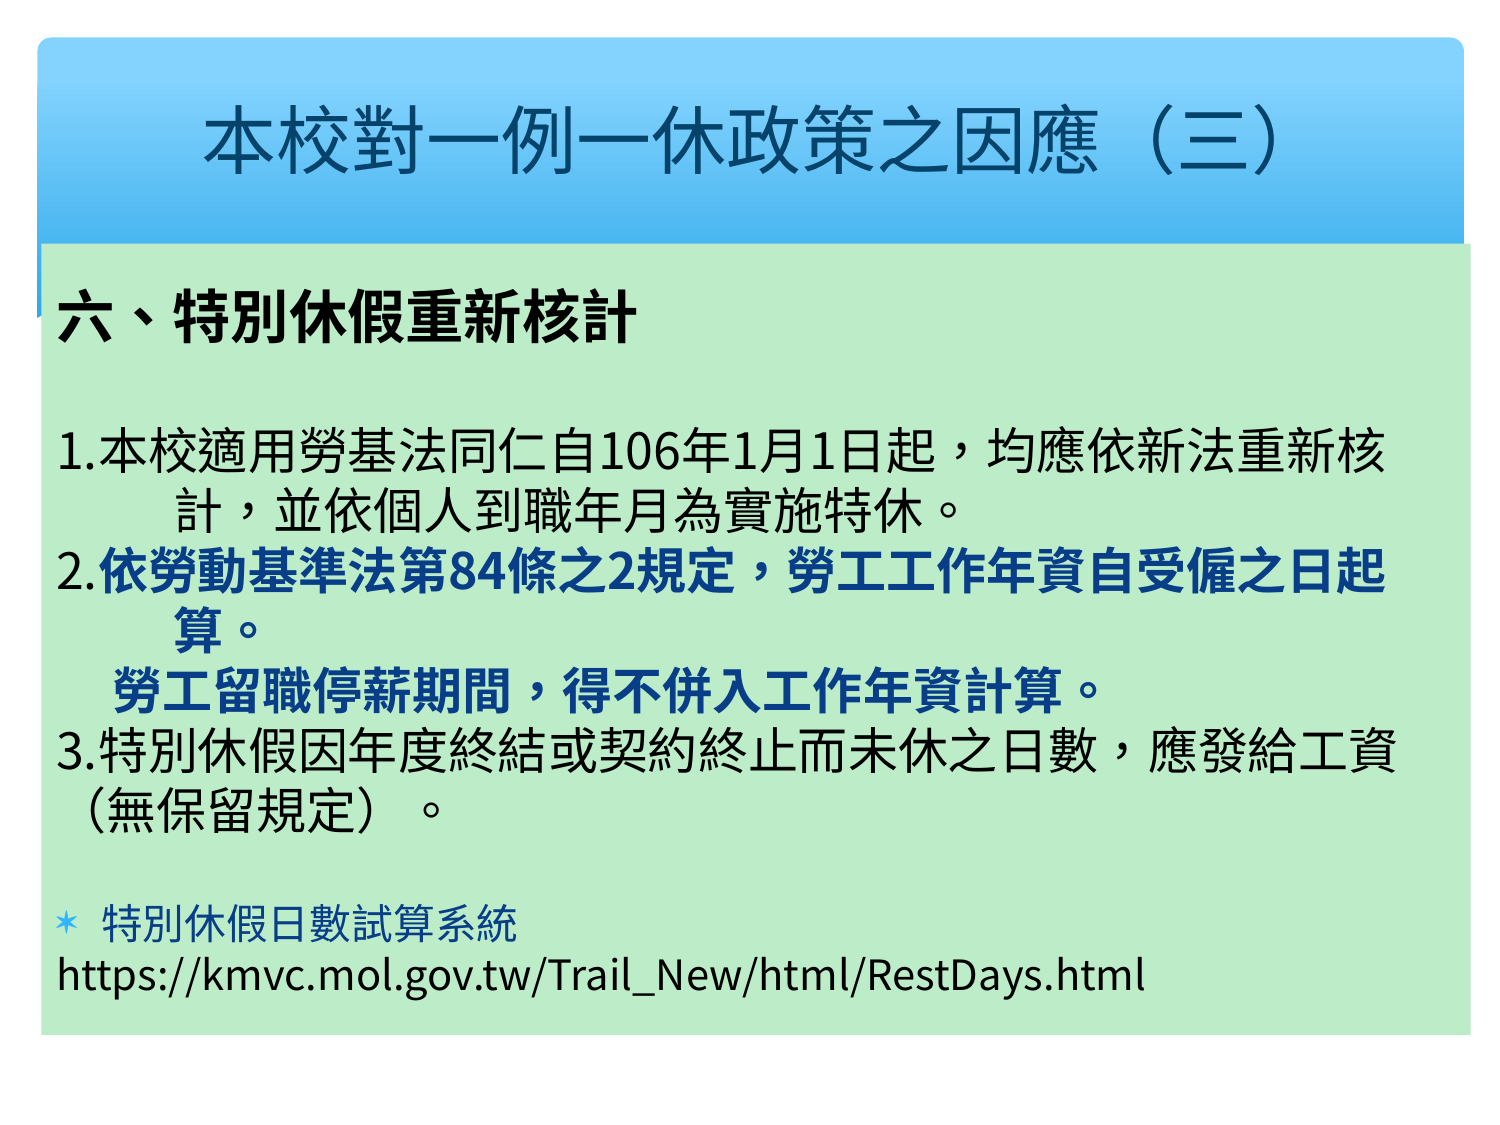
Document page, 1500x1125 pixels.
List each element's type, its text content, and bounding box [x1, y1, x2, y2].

title 本校對一例一休政策之因應（三） [88, 78, 1439, 243]
list 六、特別休假重新核計 1.本校適用勞基法同仁自106年1月1日起，均應依新法重新核計，並依個人到職年月為實施特休。 2.依勞動基準法第84條之2規定，勞工工作年資自受僱之日起算。 勞工留職停薪期間，得不併入工作年資計算。 3.特別休假因年度終結或契約終止而未休之日數，應發給工資 （無保留規定）。 特別休假日數試算系統 https://kmvc.mol.gov.tw/Trail_New/html/RestDays.html [41, 243, 1471, 1035]
